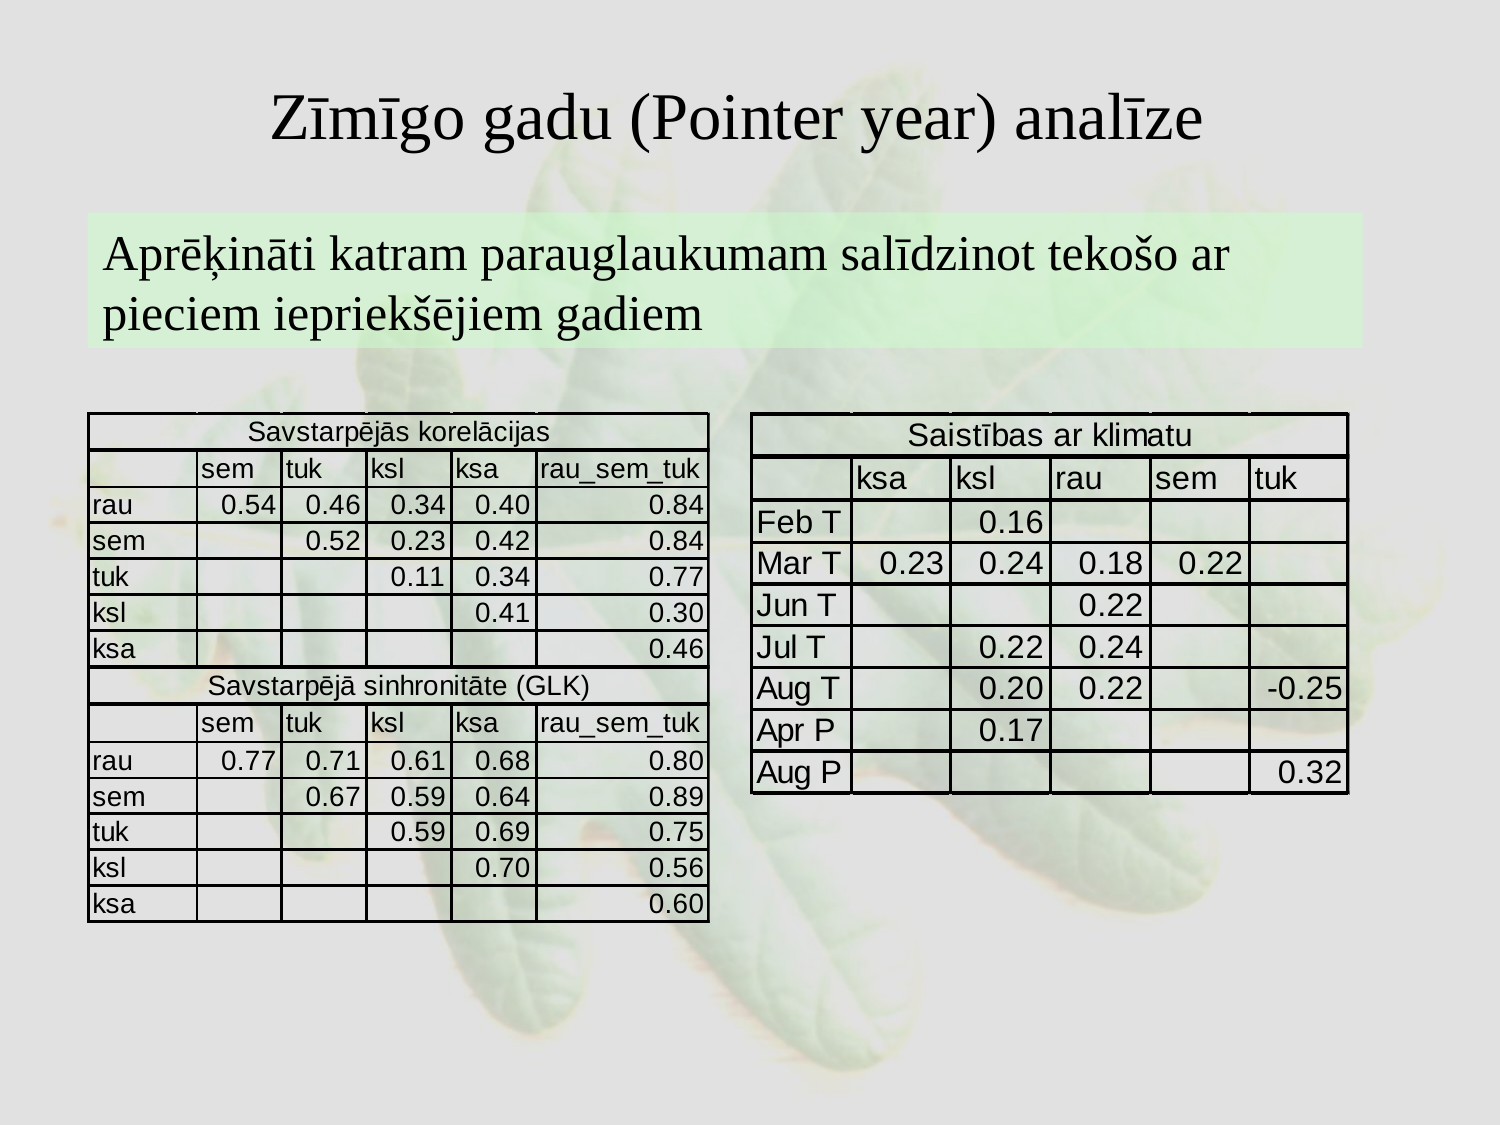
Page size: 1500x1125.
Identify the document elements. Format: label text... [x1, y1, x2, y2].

text_box Aprēķināti katram parauglaukumam salīdzinot tekošo ar pieciem iepriekšējiem gadiem [87, 212, 1363, 348]
title Zīmīgo gadu (Pointer year) analīze [99, 62, 1375, 163]
picture [0, 0, 1500, 1125]
